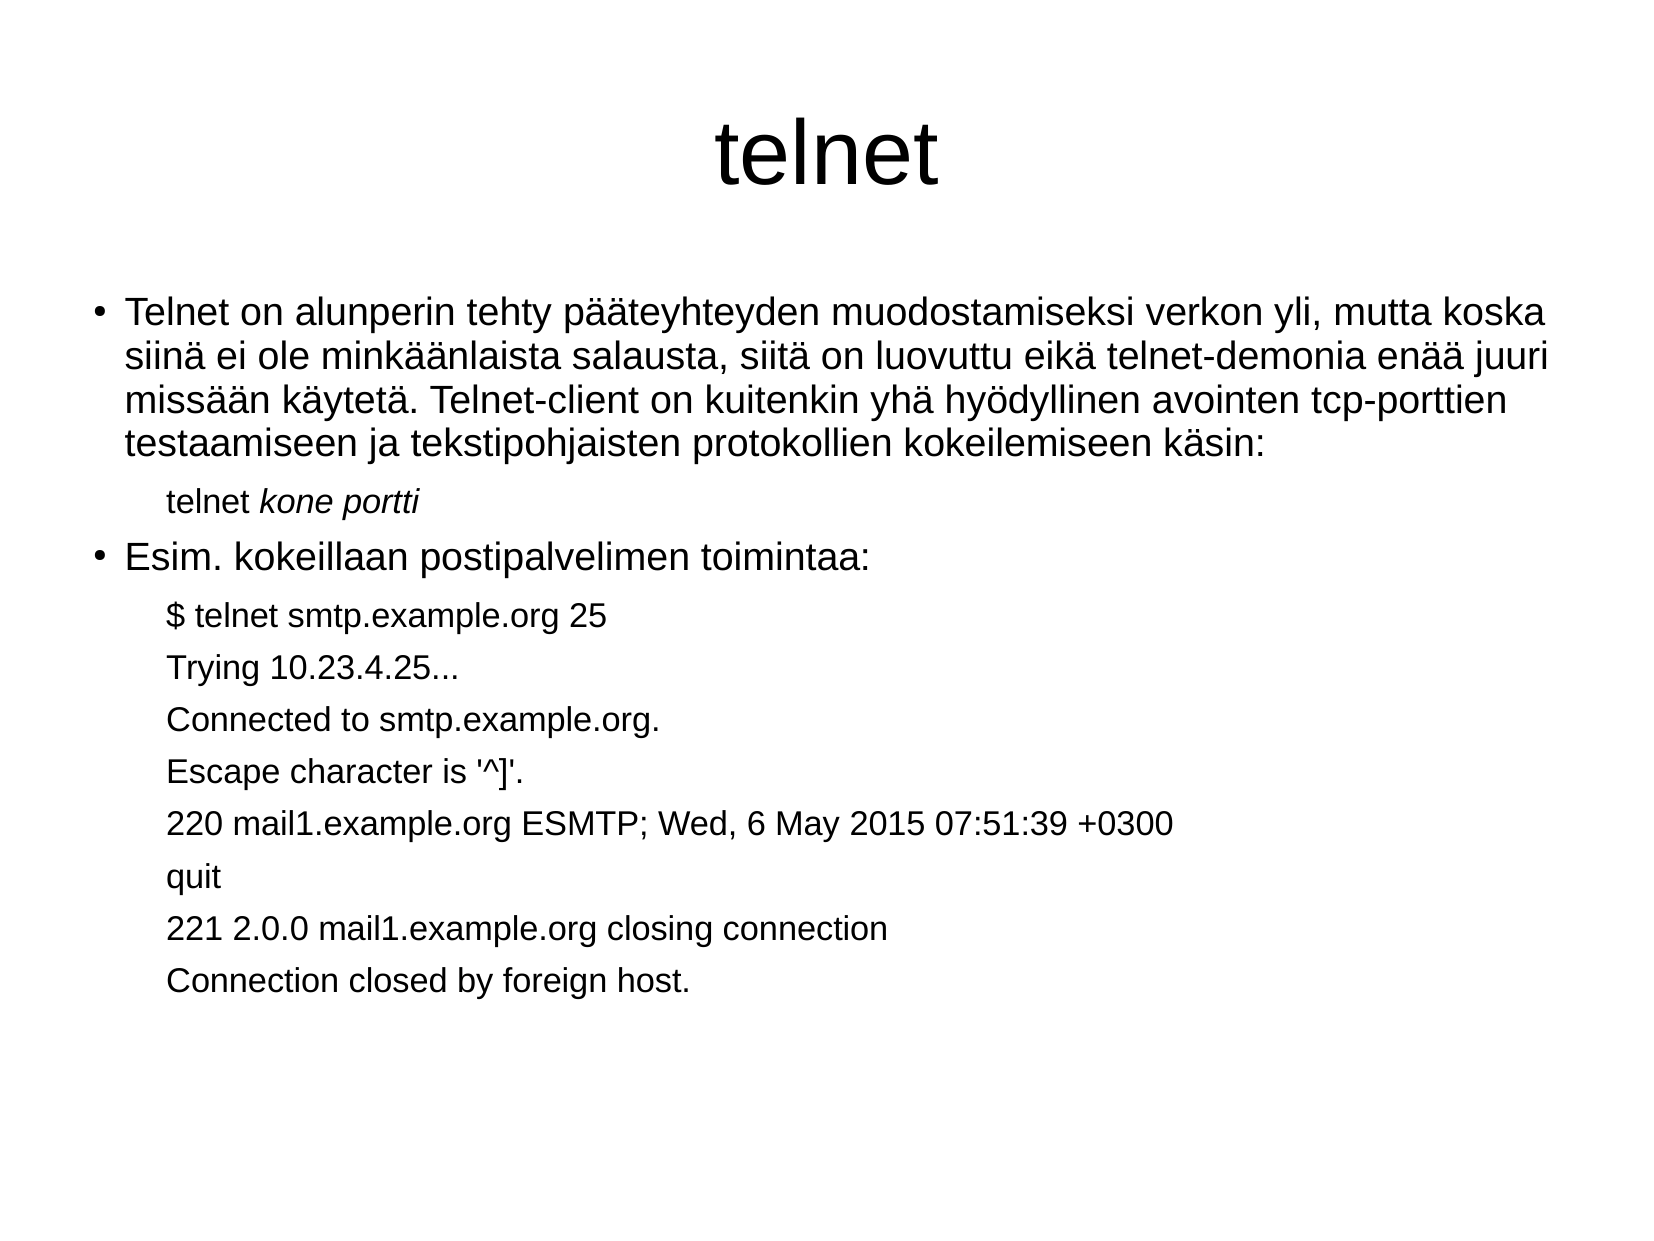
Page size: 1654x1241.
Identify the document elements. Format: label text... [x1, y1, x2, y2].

list Telnet on alunperin tehty pääteyhteyden muodostamiseksi verkon yli, mutta koska siinä ei ole minkäänlaista salausta, siitä on luovuttu eikä telnet-demonia enää juuri missään käytetä. Telnet-client on kuitenkin yhä hyödyllinen avointen tcp-porttien testaamiseen ja tekstipohjaisten protokollien kokeilemiseen käsin: telnet kone portti Esim. kokeillaan postipalvelimen toimintaa: $ telnet smtp.example.org 25 Trying 10.23.4.25... Connected to smtp.example.org. Escape character is '^]'. 220 mail1.example.org ESMTP; Wed, 6 May 2015 07:51:39 +0300 quit 221 2.0.0 mail1.example.org closing connection Connection closed by foreign host. [82, 290, 1571, 1010]
title telnet [82, 49, 1571, 257]
